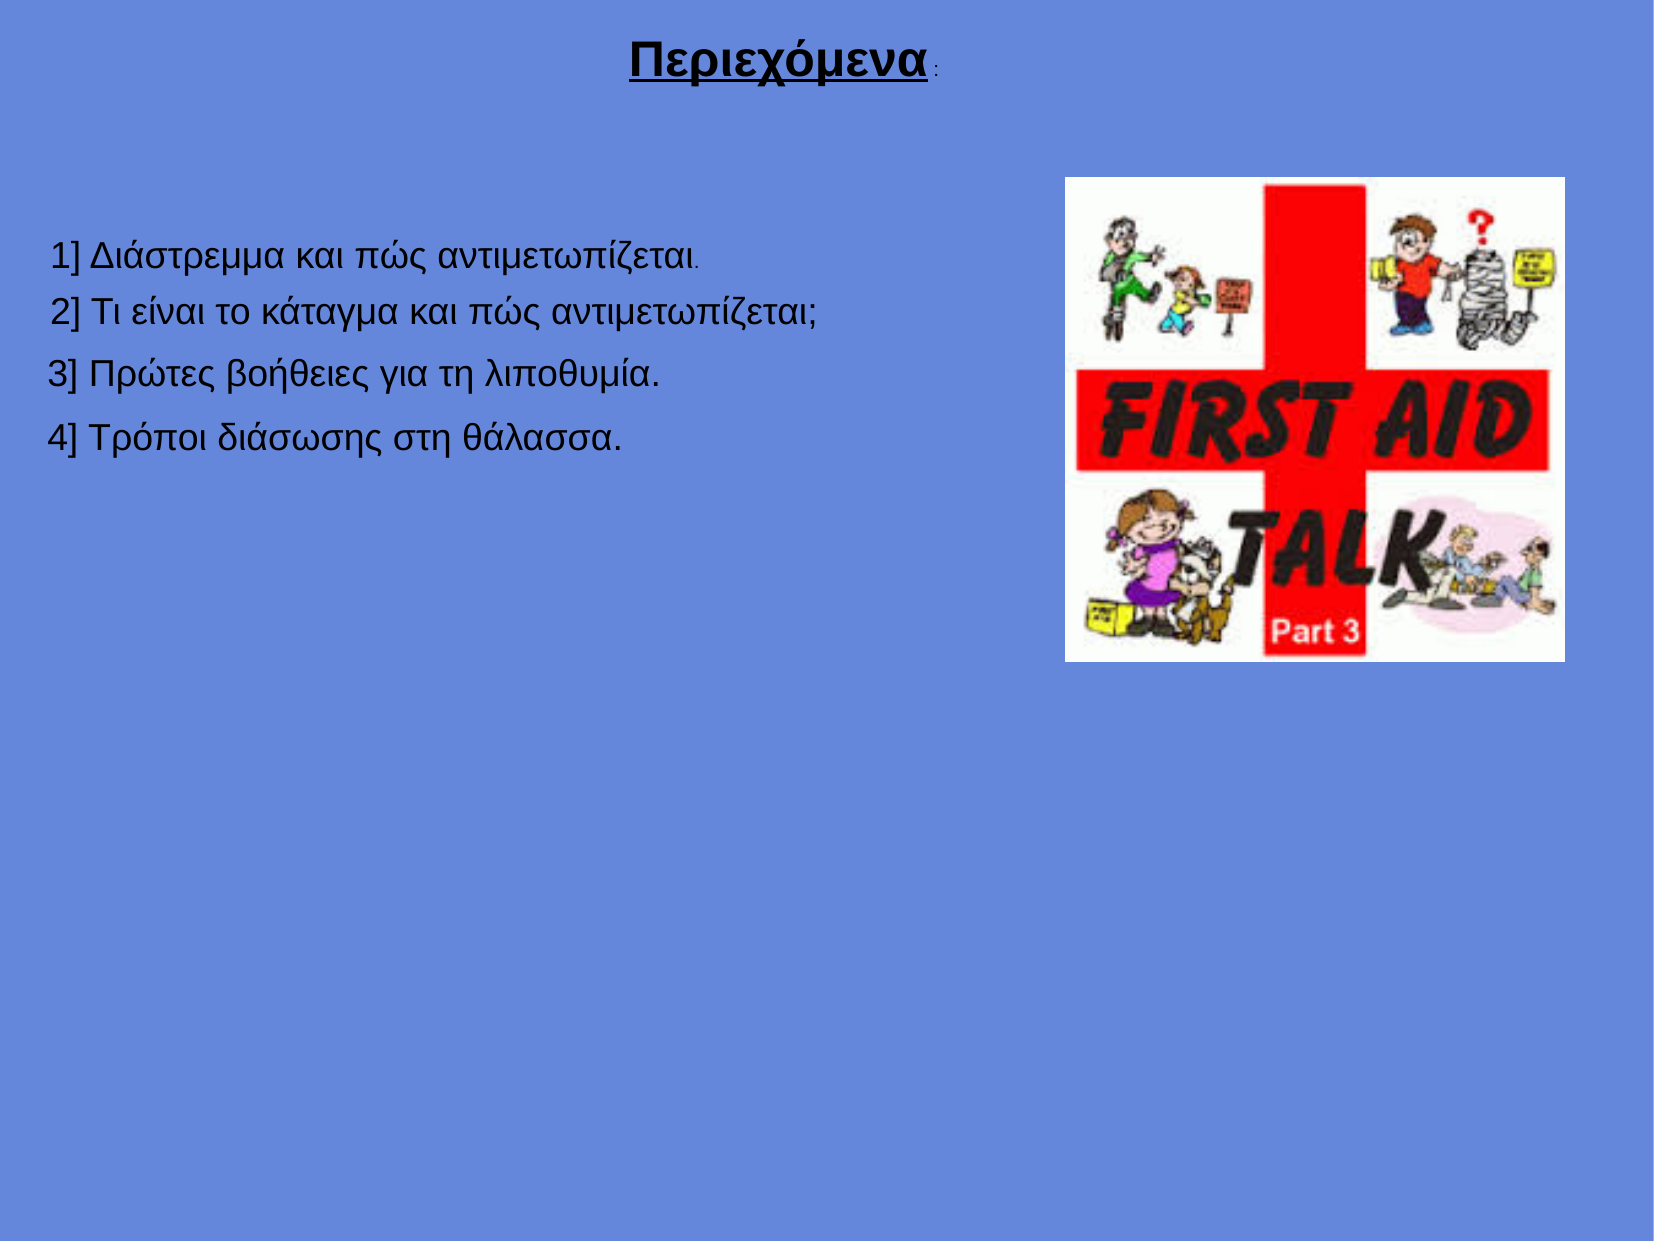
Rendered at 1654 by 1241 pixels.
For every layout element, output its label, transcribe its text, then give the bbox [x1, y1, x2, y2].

text_box Περιεχόμενα : [614, 23, 1066, 198]
text_box 2] Τι είναι το κάταγμα και πώς αντιμετωπίζεται; [35, 283, 1065, 564]
text_box 1] Διάστρεμμα και πώς αντιμετωπίζεται. [35, 227, 1042, 283]
picture [0, 0, 1654, 1241]
text_box 4] Τρόποι διάσωσης στη θάλασσα. [32, 409, 905, 703]
text_box 3] Πρώτες βοήθειες για τη λιποθυμία. [32, 345, 1040, 709]
